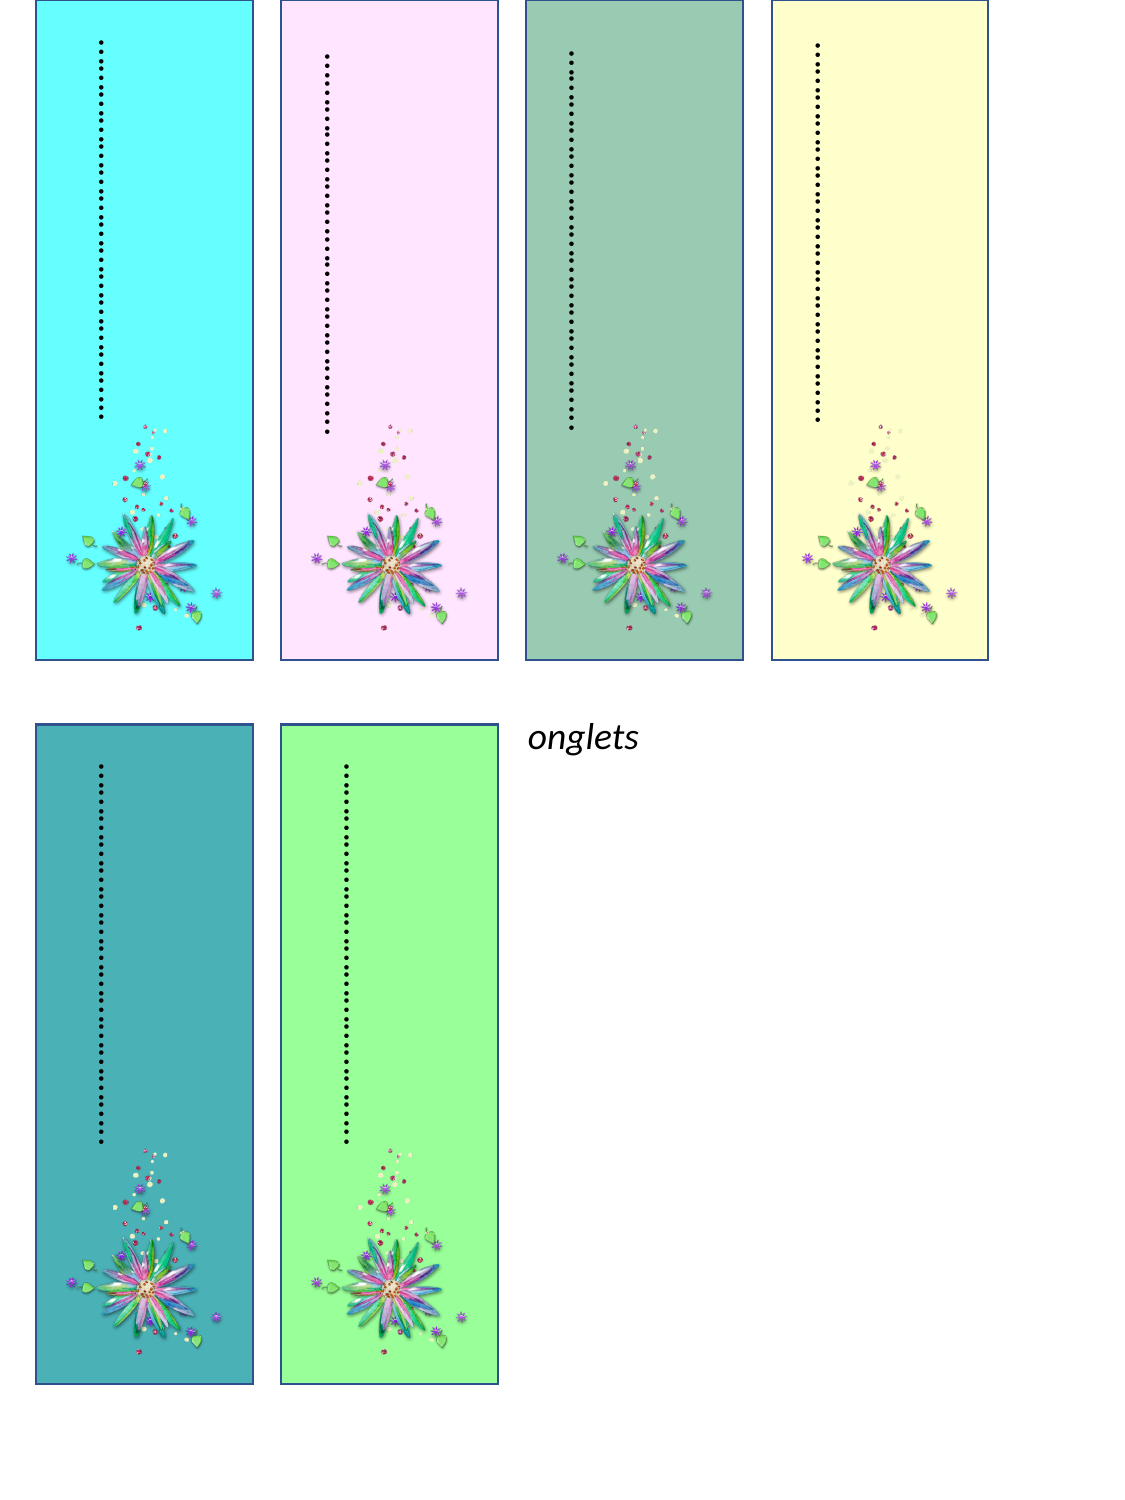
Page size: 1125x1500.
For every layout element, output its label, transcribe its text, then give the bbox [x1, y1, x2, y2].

picture [64, 424, 225, 631]
text_box …………………………………….. [554, 35, 615, 448]
text_box …………………………………….. [84, 749, 144, 1162]
text_box [281, 0, 498, 660]
text_box …………………………………….. [310, 39, 370, 452]
picture [800, 424, 960, 631]
text_box …………………………………….. [84, 24, 144, 437]
picture [64, 1148, 225, 1355]
picture [309, 1148, 470, 1355]
text_box [526, 0, 743, 660]
text_box …………………………………….. [329, 749, 390, 1162]
text_box [772, 0, 988, 660]
text_box [281, 724, 498, 1384]
picture [555, 424, 715, 631]
text_box …………………………………….. [801, 27, 861, 441]
text_box [36, 724, 253, 1384]
text_box onglets [513, 704, 654, 764]
picture [309, 424, 470, 631]
text_box [36, 0, 253, 660]
